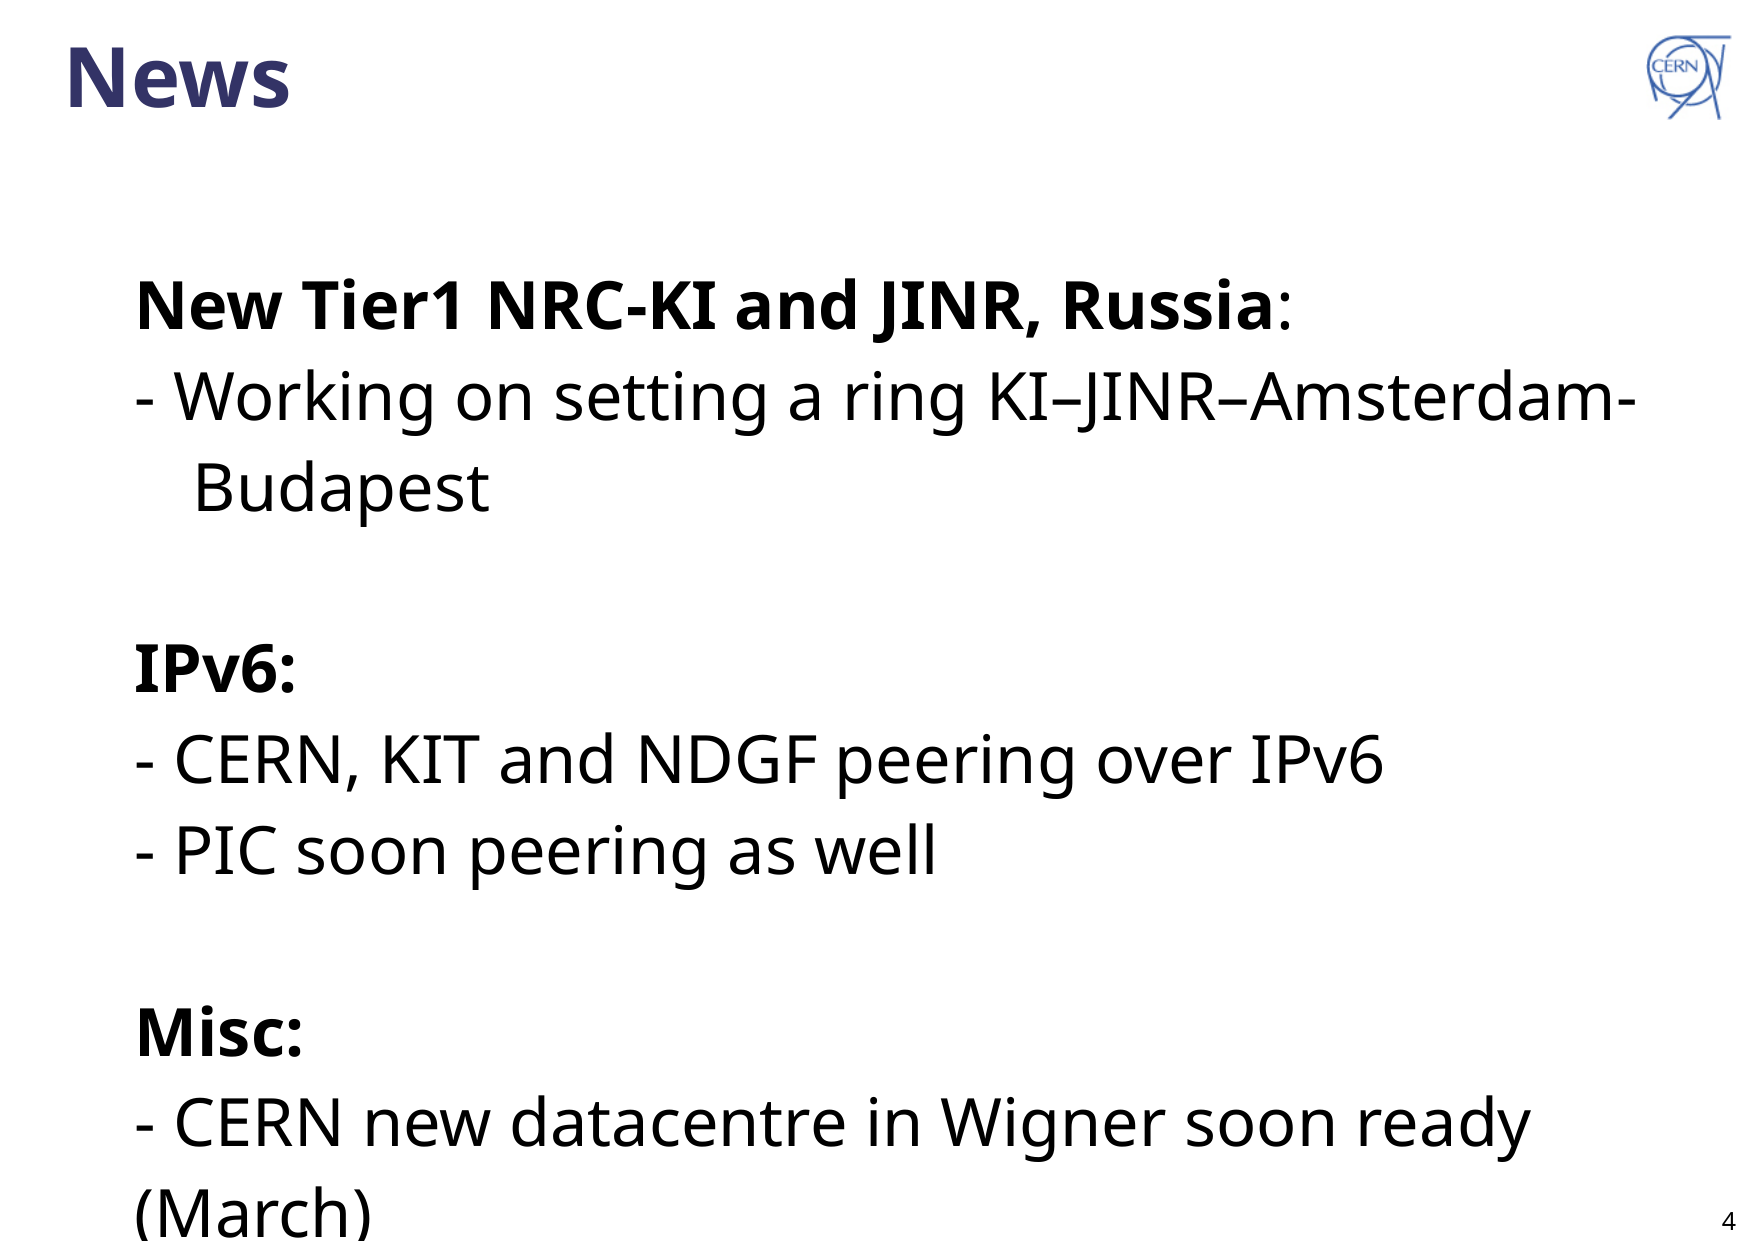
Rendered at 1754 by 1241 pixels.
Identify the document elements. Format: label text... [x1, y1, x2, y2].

text_box New Tier1 NRC-KI and JINR, Russia: - Working on setting a ring KI–JINR–Amsterdam-Budapest IPv6: - CERN, KIT and NDGF peering over IPv6 - PIC soon peering as well Misc: - CERN new datacentre in Wigner soon ready (March) - Geant is migrating its LHCOPN circuits to Infinera [120, 251, 1737, 1232]
picture [1646, 34, 1732, 120]
title News [63, 0, 1621, 166]
